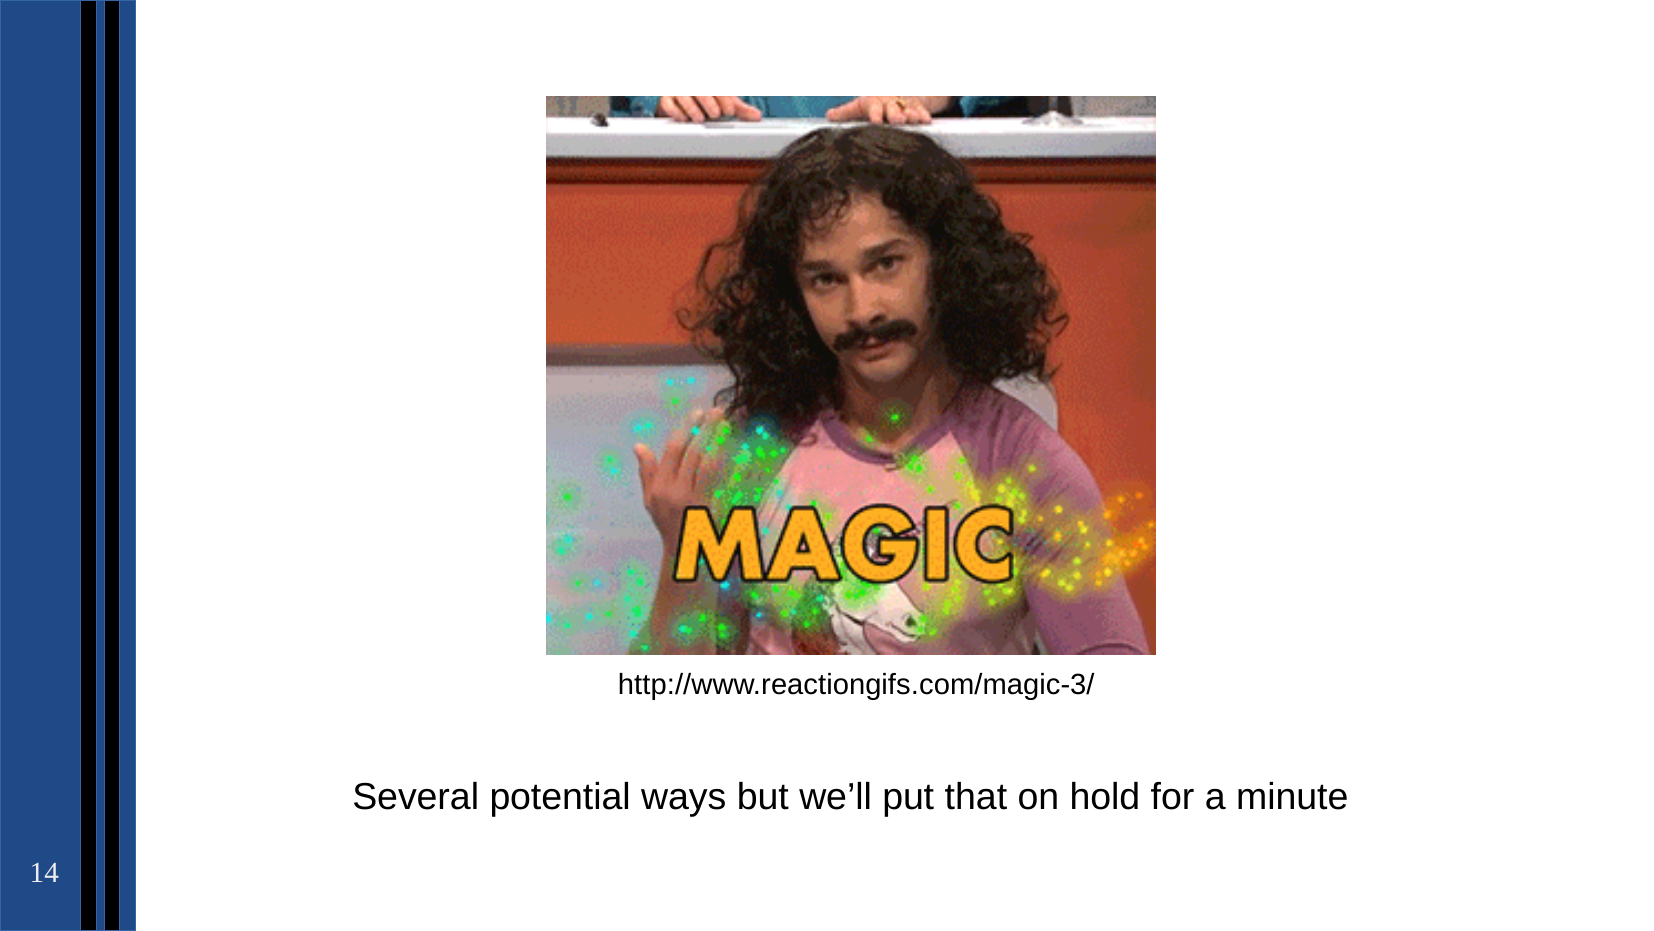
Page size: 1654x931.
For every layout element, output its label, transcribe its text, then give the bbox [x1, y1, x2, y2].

text_box Several potential ways but we’ll put that on hold for a minute [337, 768, 1364, 826]
text_box http://www.reactiongifs.com/magic-3/ [603, 660, 1111, 709]
picture [546, 96, 1156, 655]
